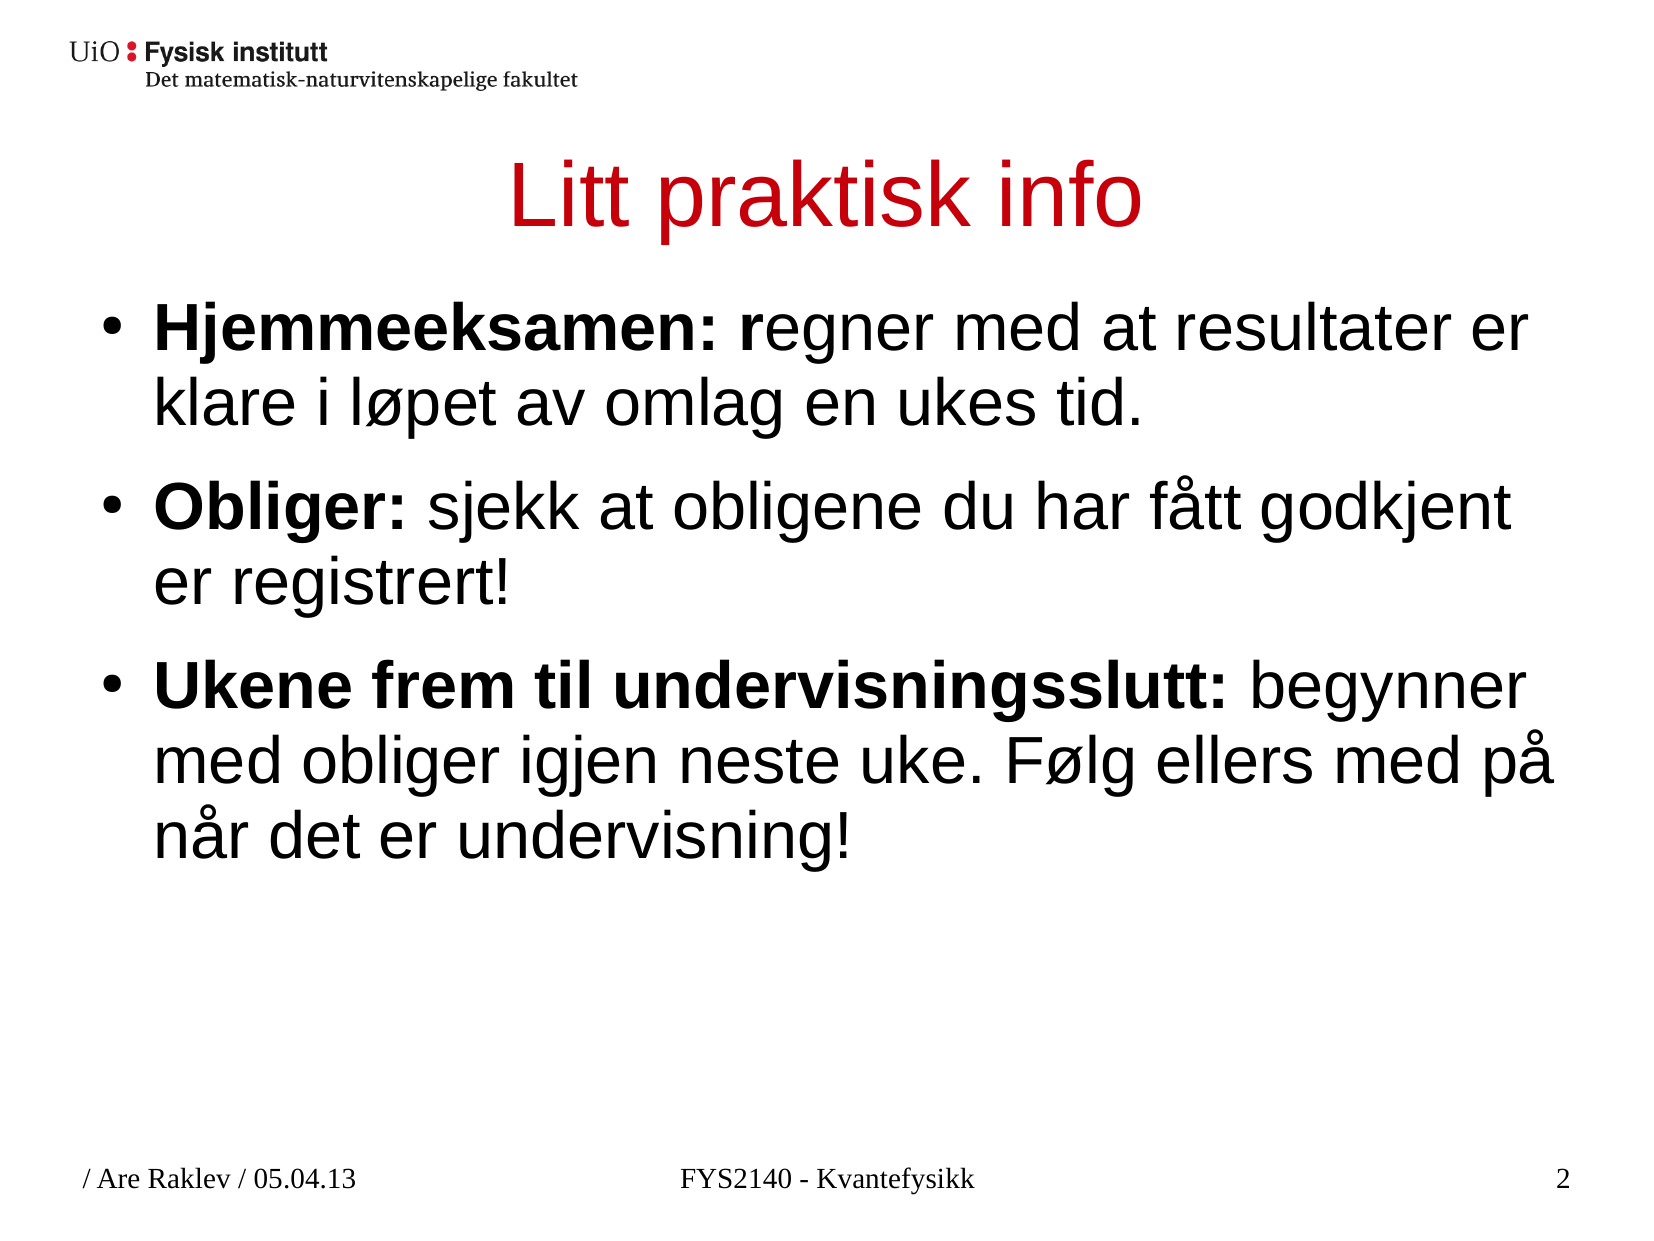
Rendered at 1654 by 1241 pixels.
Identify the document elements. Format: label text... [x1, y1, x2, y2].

title Litt praktisk info [82, 90, 1571, 290]
list Hjemmeeksamen: regner med at resultater er klare i løpet av omlag en ukes tid. Obliger: sjekk at obligene du har fått godkjent er registrert! Ukene frem til undervisningsslutt: begynner med obliger igjen neste uke. Følg ellers med på når det er undervisning! [82, 290, 1576, 1094]
picture [68, 37, 581, 93]
